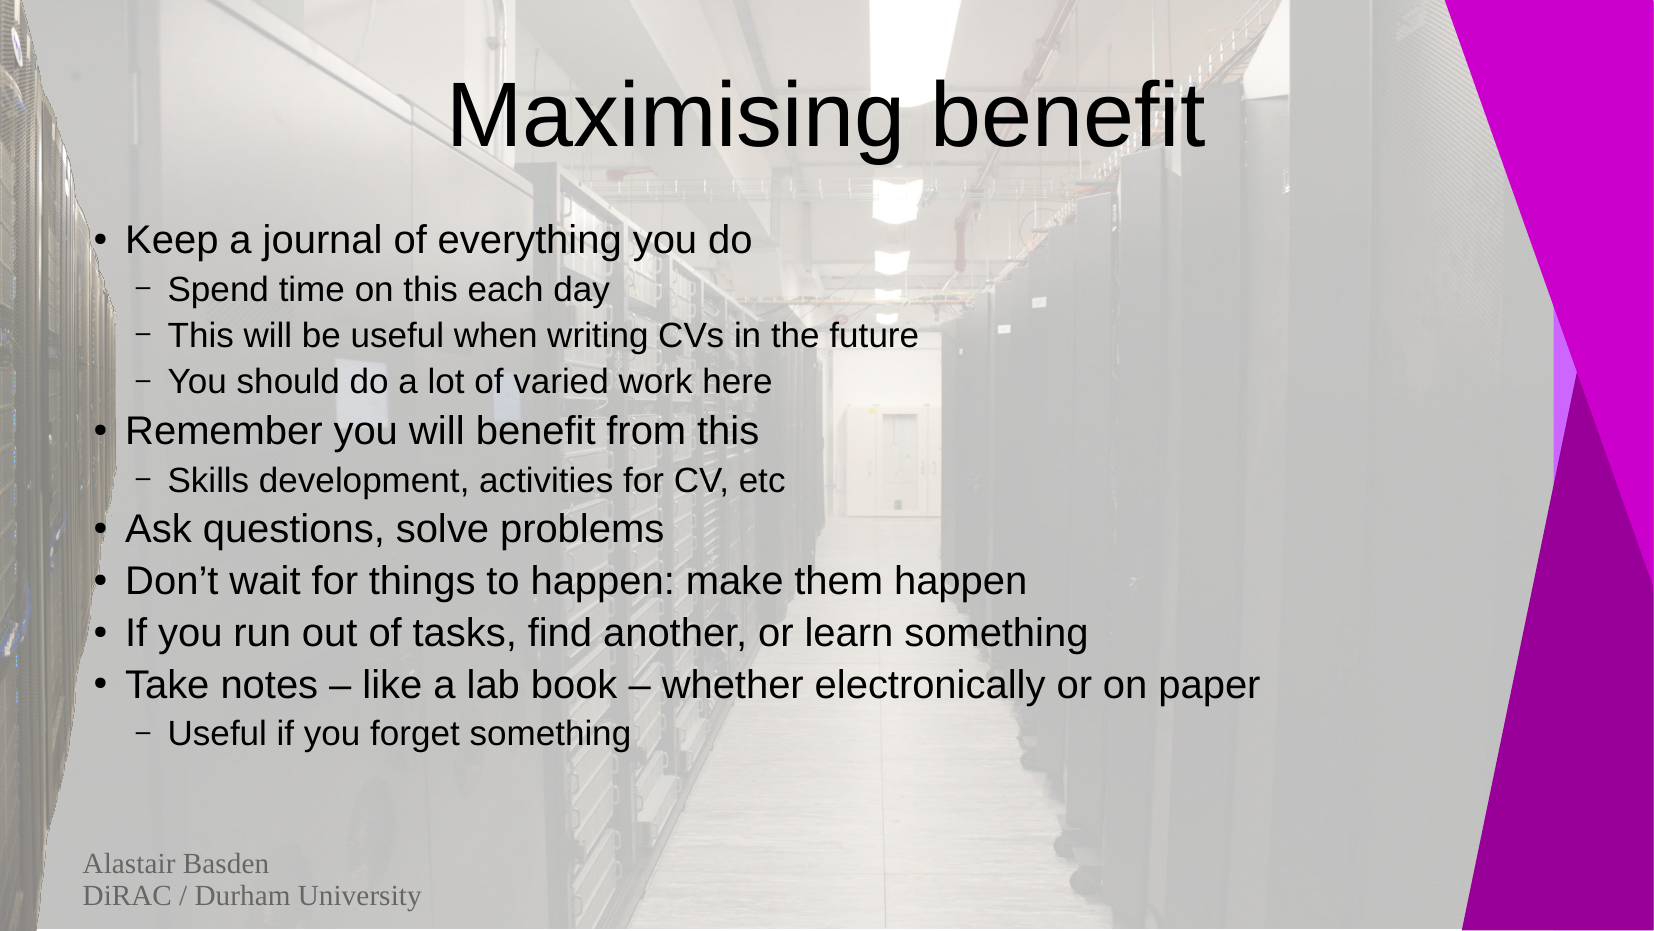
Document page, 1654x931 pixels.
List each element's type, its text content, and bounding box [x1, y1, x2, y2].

title Maximising benefit [82, 37, 1571, 193]
picture [0, 0, 1521, 931]
list Keep a journal of everything you do Spend time on this each day This will be useful when writing CVs in the future You should do a lot of varied work here Remember you will benefit from this Skills development, activities for CV, etc Ask questions, solve problems Don’t wait for things to happen: make them happen If you run out of tasks, find another, or learn something Take notes – like a lab book – whether electronically or on paper Useful if you forget something [82, 217, 1571, 758]
